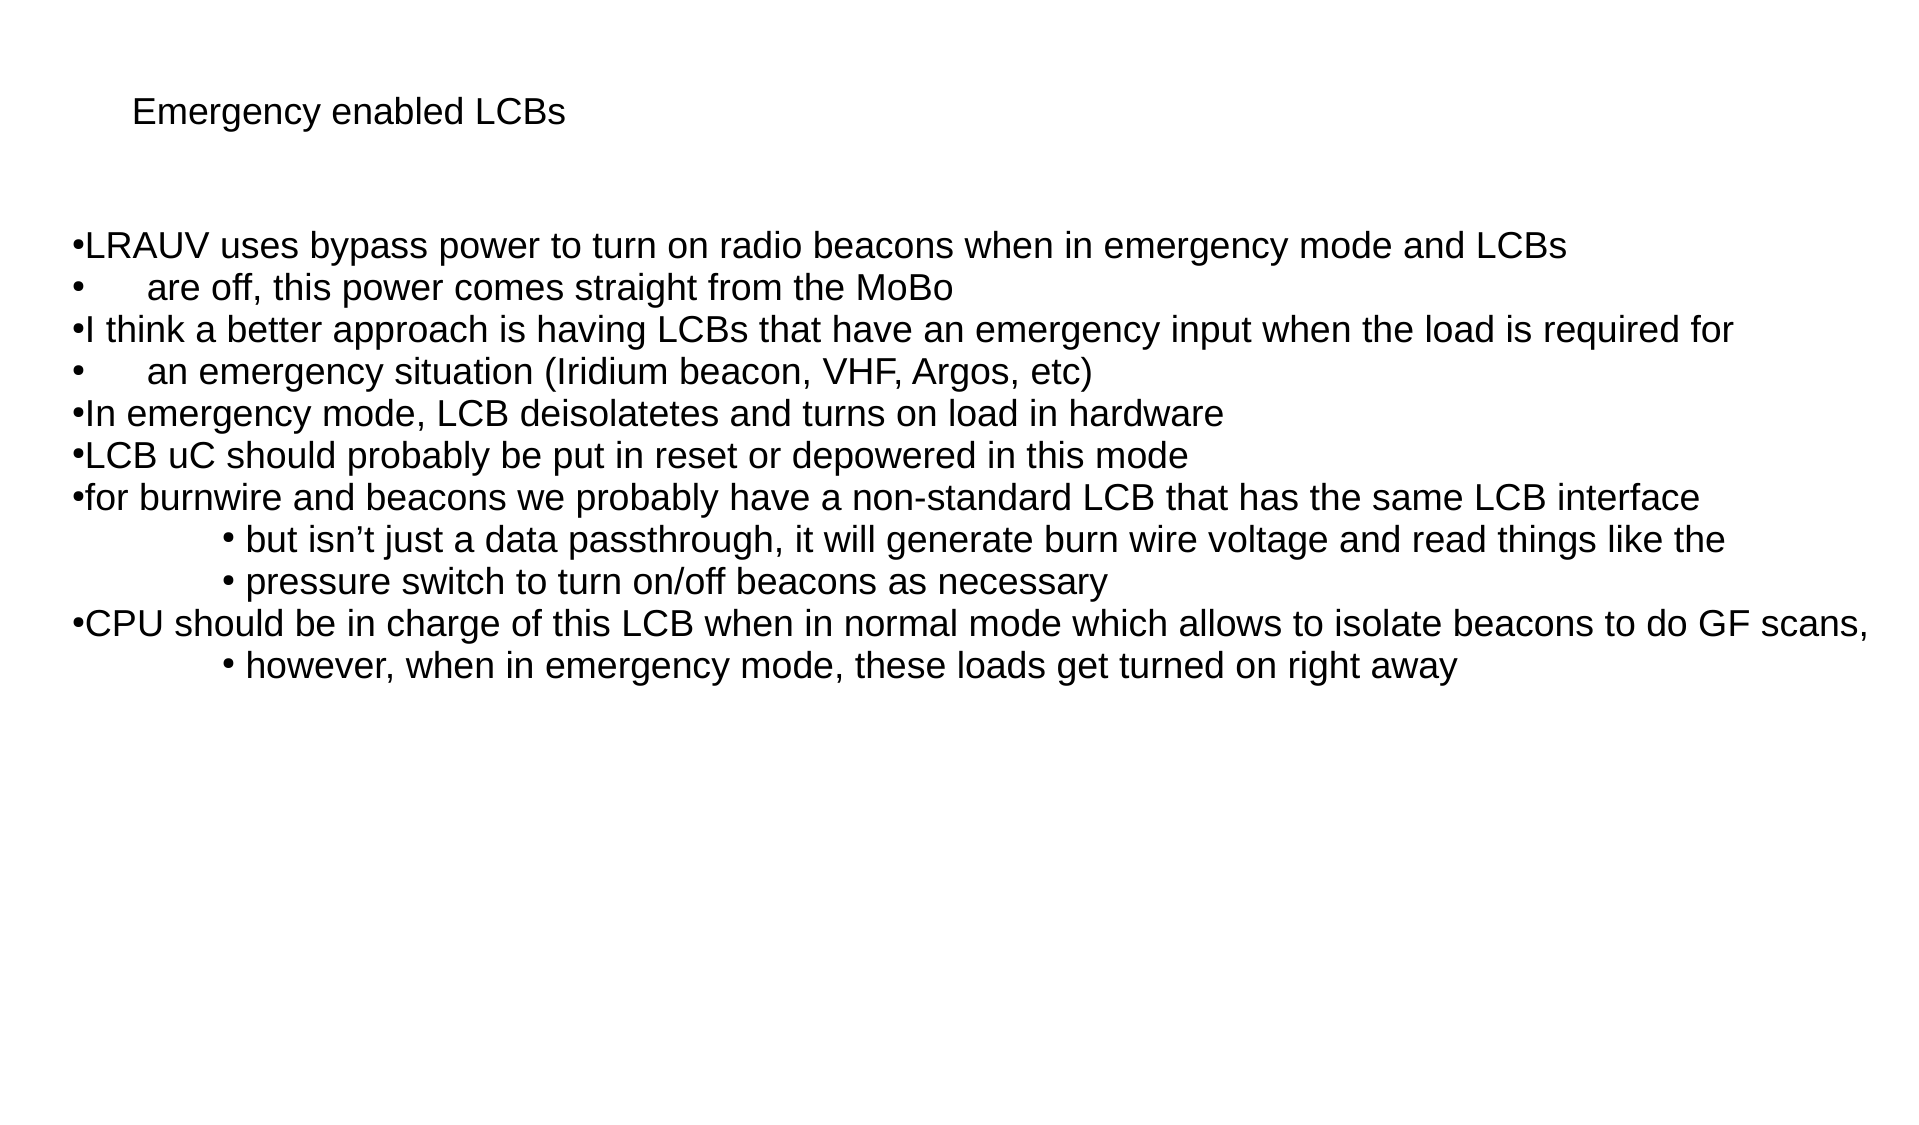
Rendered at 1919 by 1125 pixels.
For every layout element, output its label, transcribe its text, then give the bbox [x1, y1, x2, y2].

title Emergency enabled LCBs [131, 59, 1787, 160]
text_box LRAUV uses bypass power to turn on radio beacons when in emergency mode and LCBs are off, this power comes straight from the MoBo I think a better approach is having LCBs that have an emergency input when the load is required for an emergency situation (Iridium beacon, VHF, Argos, etc) In emergency mode, LCB deisolatetes and turns on load in hardware LCB uC should probably be put in reset or depowered in this mode for burnwire and beacons we probably have a non-standard LCB that has the same LCB interface but isn’t just a data passthrough, it will generate burn wire voltage and read things like the pressure switch to turn on/off beacons as necessary CPU should be in charge of this LCB when in normal mode which allows to isolate beacons to do GF scans, however, when in emergency mode, these loads get turned on right away [57, 216, 1903, 711]
